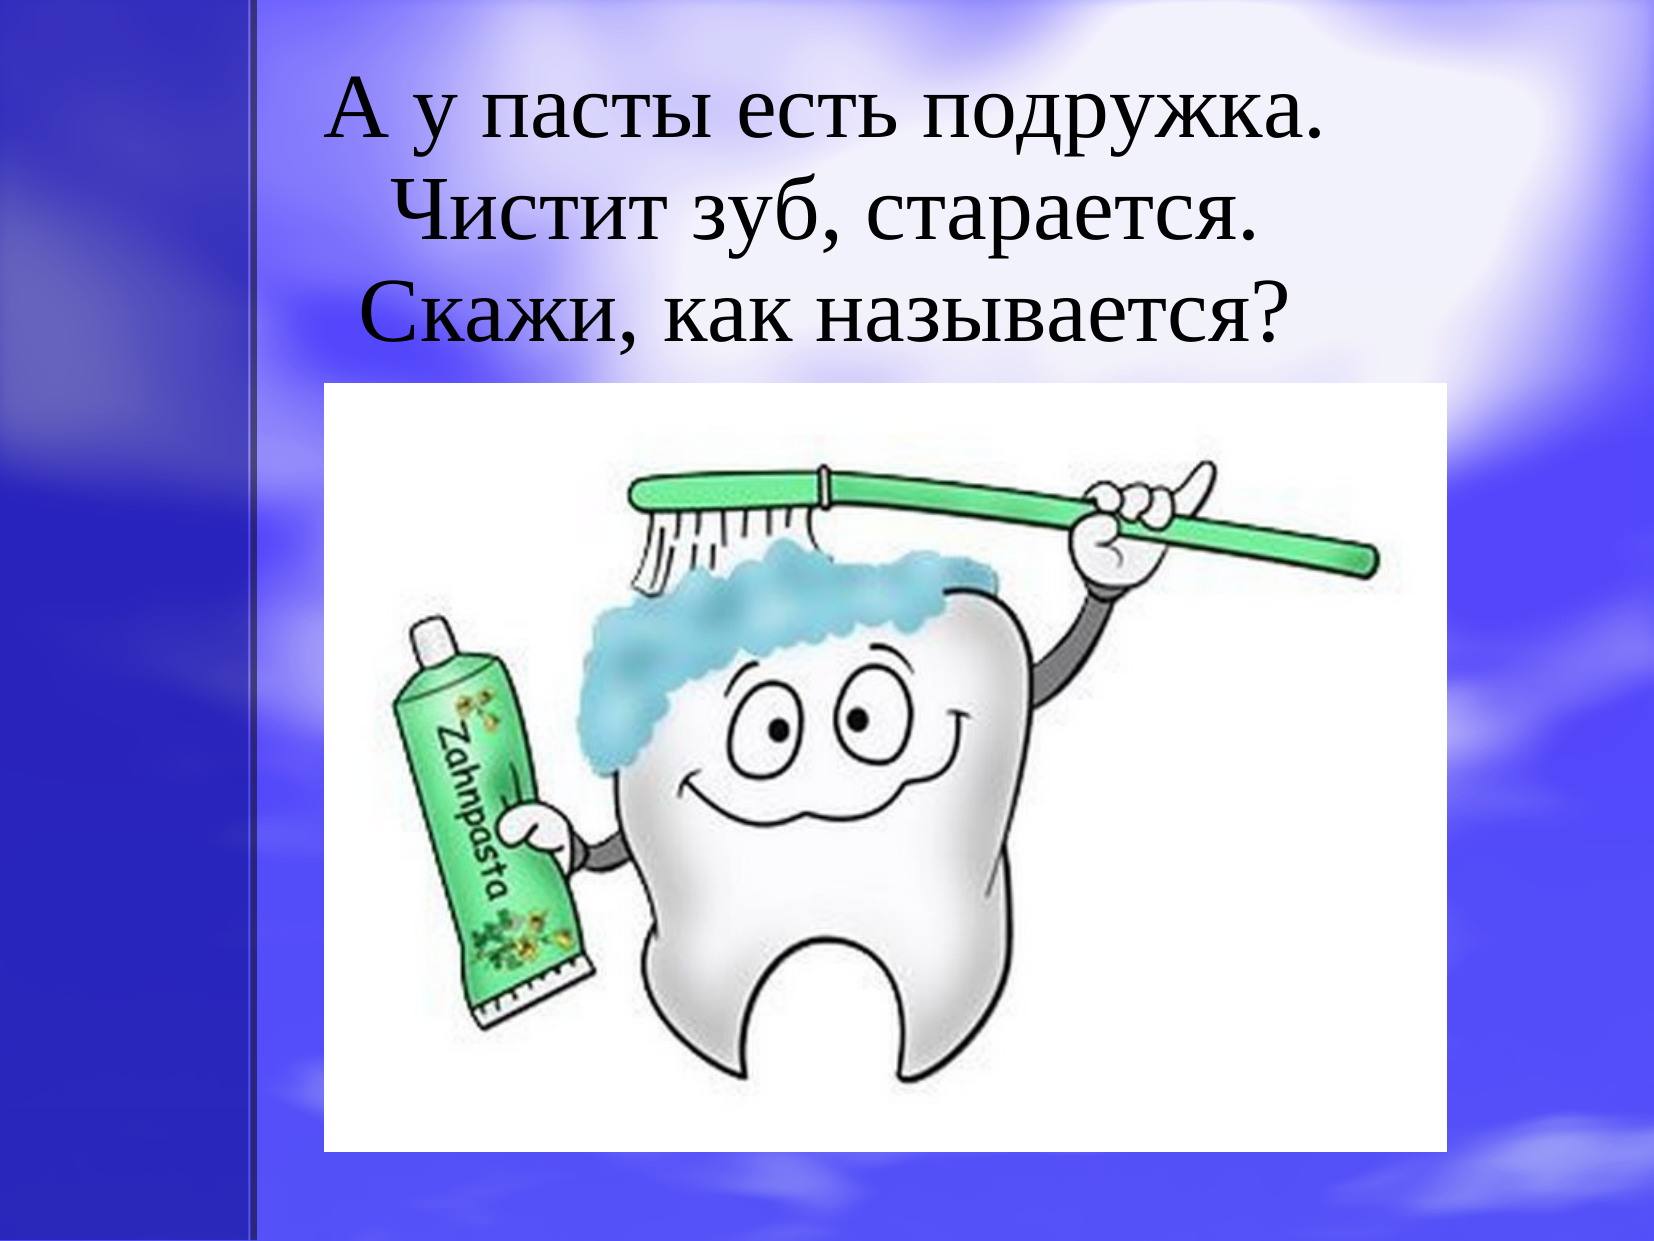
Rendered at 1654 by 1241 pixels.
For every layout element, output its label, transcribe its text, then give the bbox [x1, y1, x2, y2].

picture [324, 383, 1447, 1152]
title А у пасты есть подружка. Чистит зуб, старается. Скажи, как называется? [119, 56, 1533, 361]
